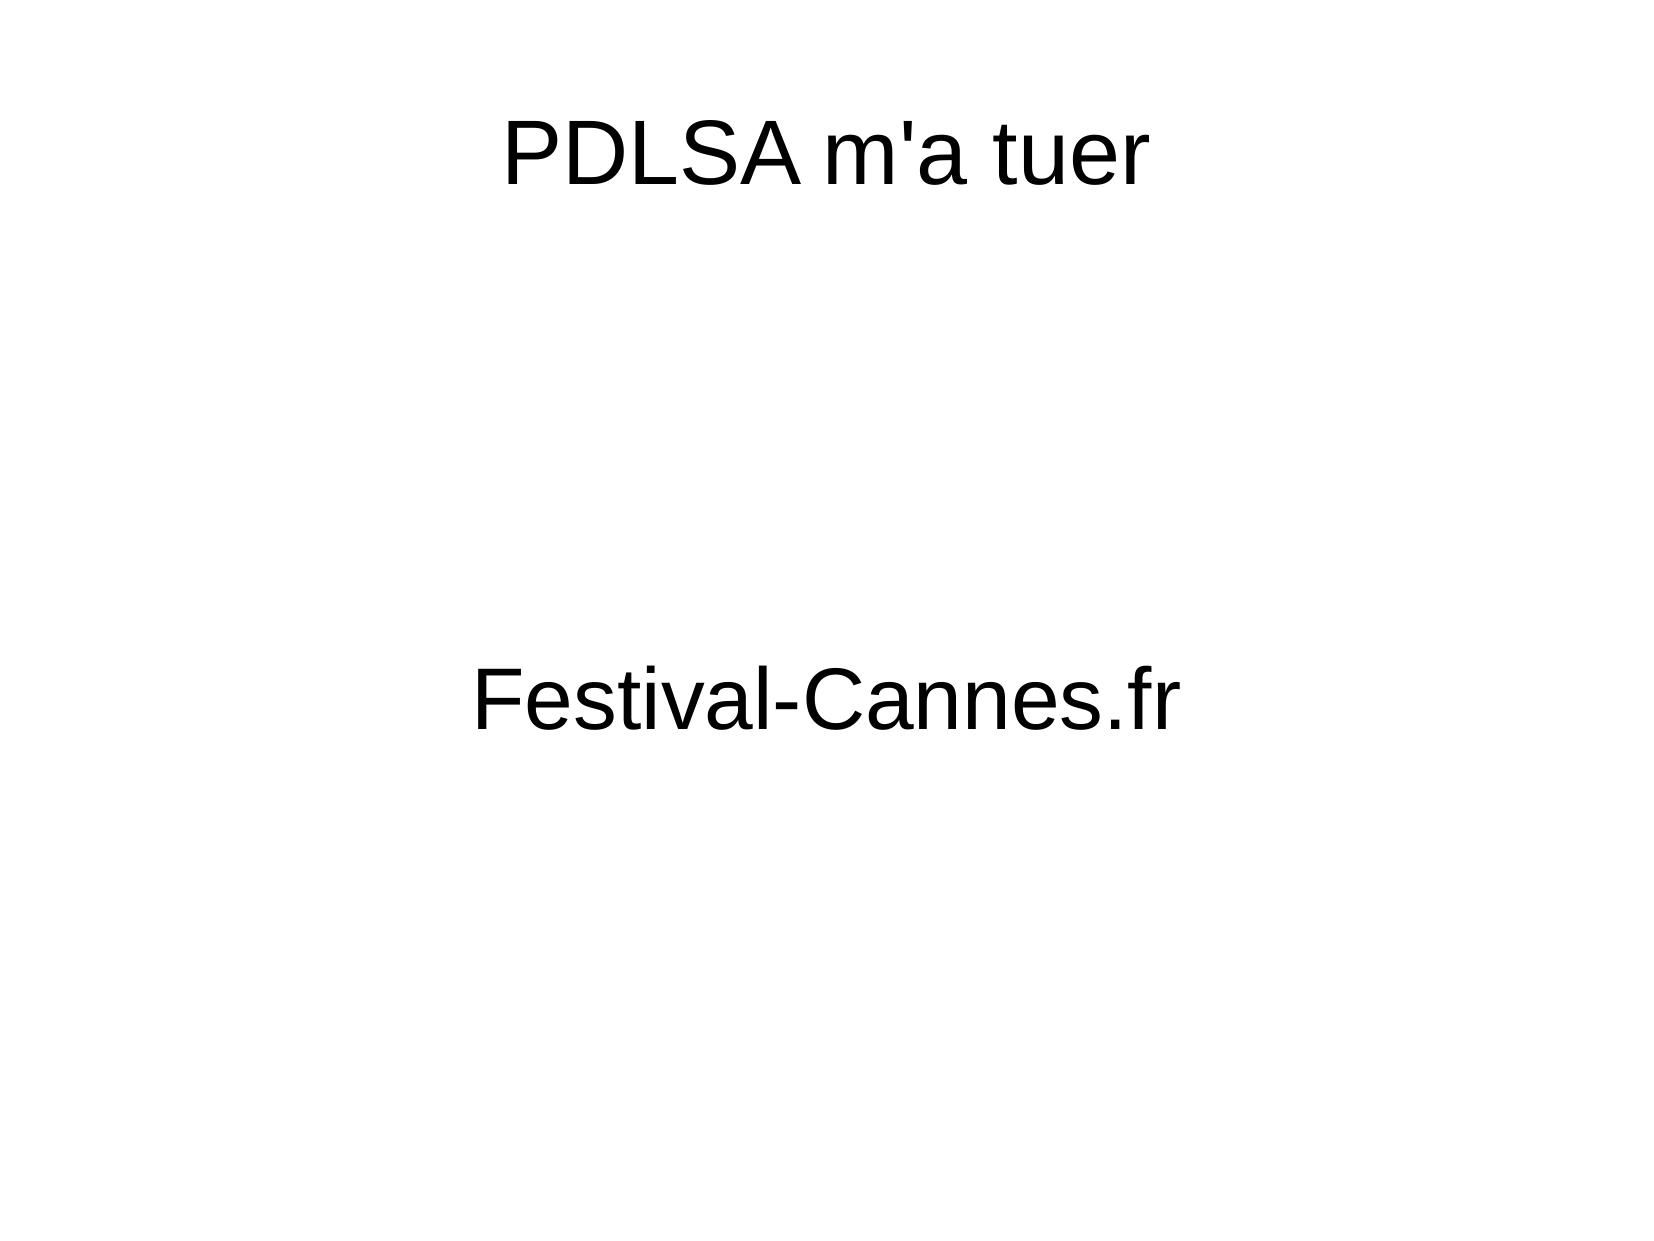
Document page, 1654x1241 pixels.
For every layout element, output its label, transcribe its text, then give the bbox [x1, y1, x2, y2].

subtitle Festival-Cannes.fr [82, 297, 1571, 1102]
title PDLSA m'a tuer [82, 56, 1571, 250]
